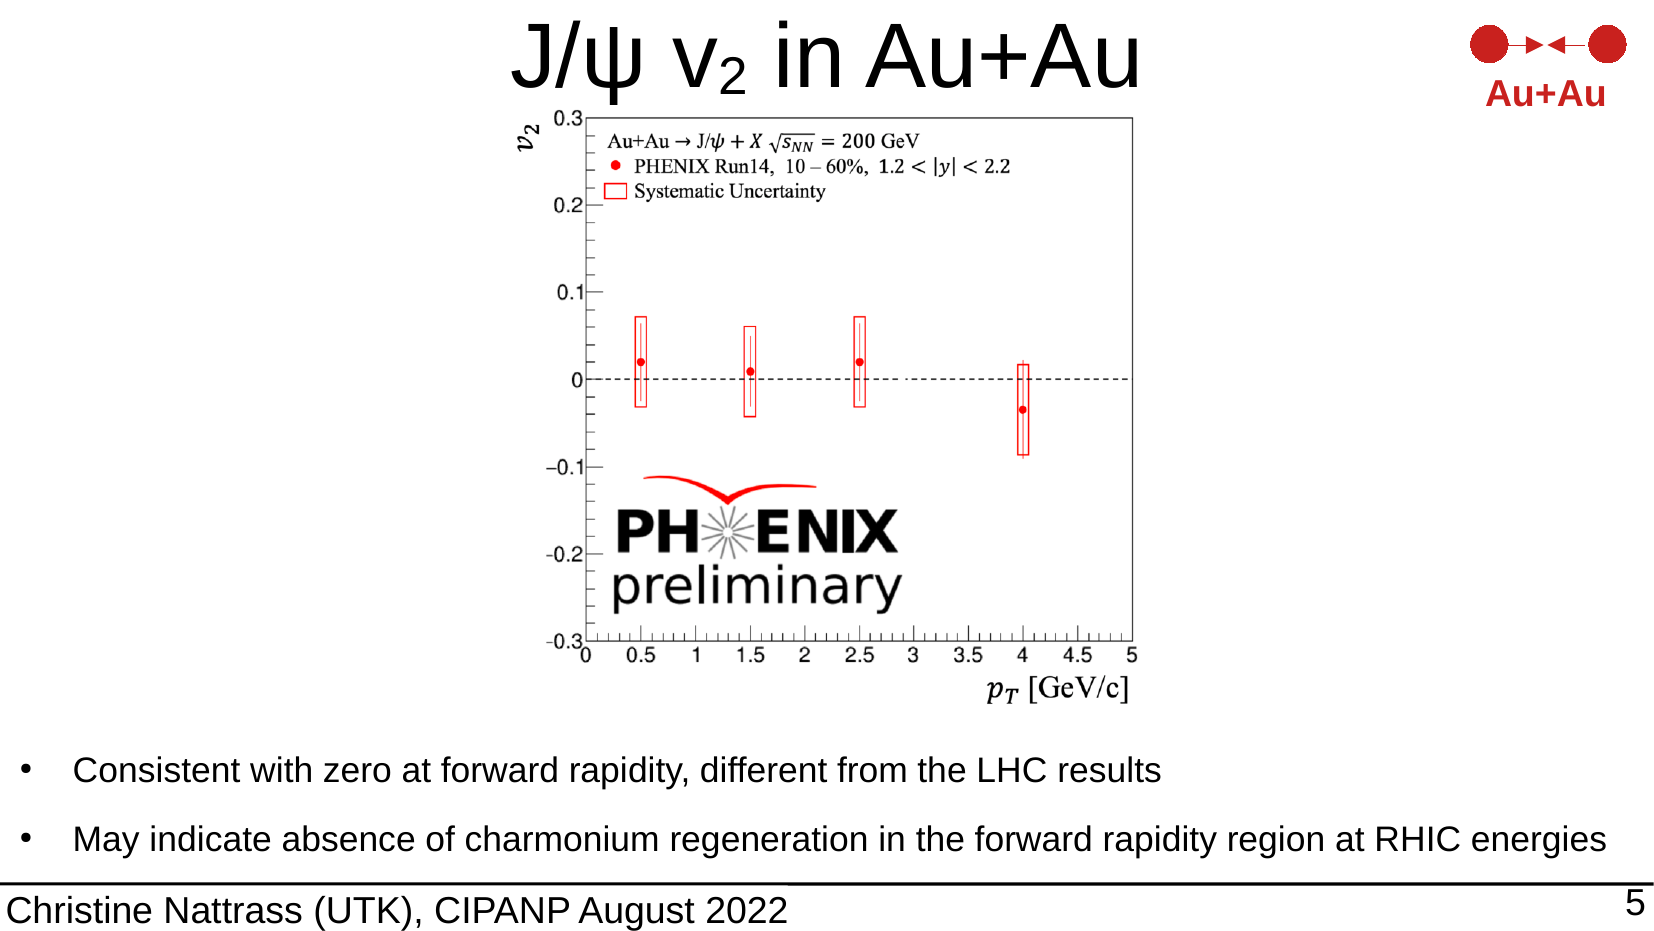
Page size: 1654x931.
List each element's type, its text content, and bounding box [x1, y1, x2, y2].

list Consistent with zero at forward rapidity, different from the LHC results May indicate absence of charmonium regeneration in the forward rapidity region at RHIC energies [1, 750, 1652, 905]
picture [511, 105, 1142, 707]
text_box Au+Au [1470, 64, 1622, 122]
text_box [1588, 25, 1627, 63]
text_box [1470, 25, 1509, 63]
title J/ψ v2 in Au+Au [82, 0, 1571, 134]
